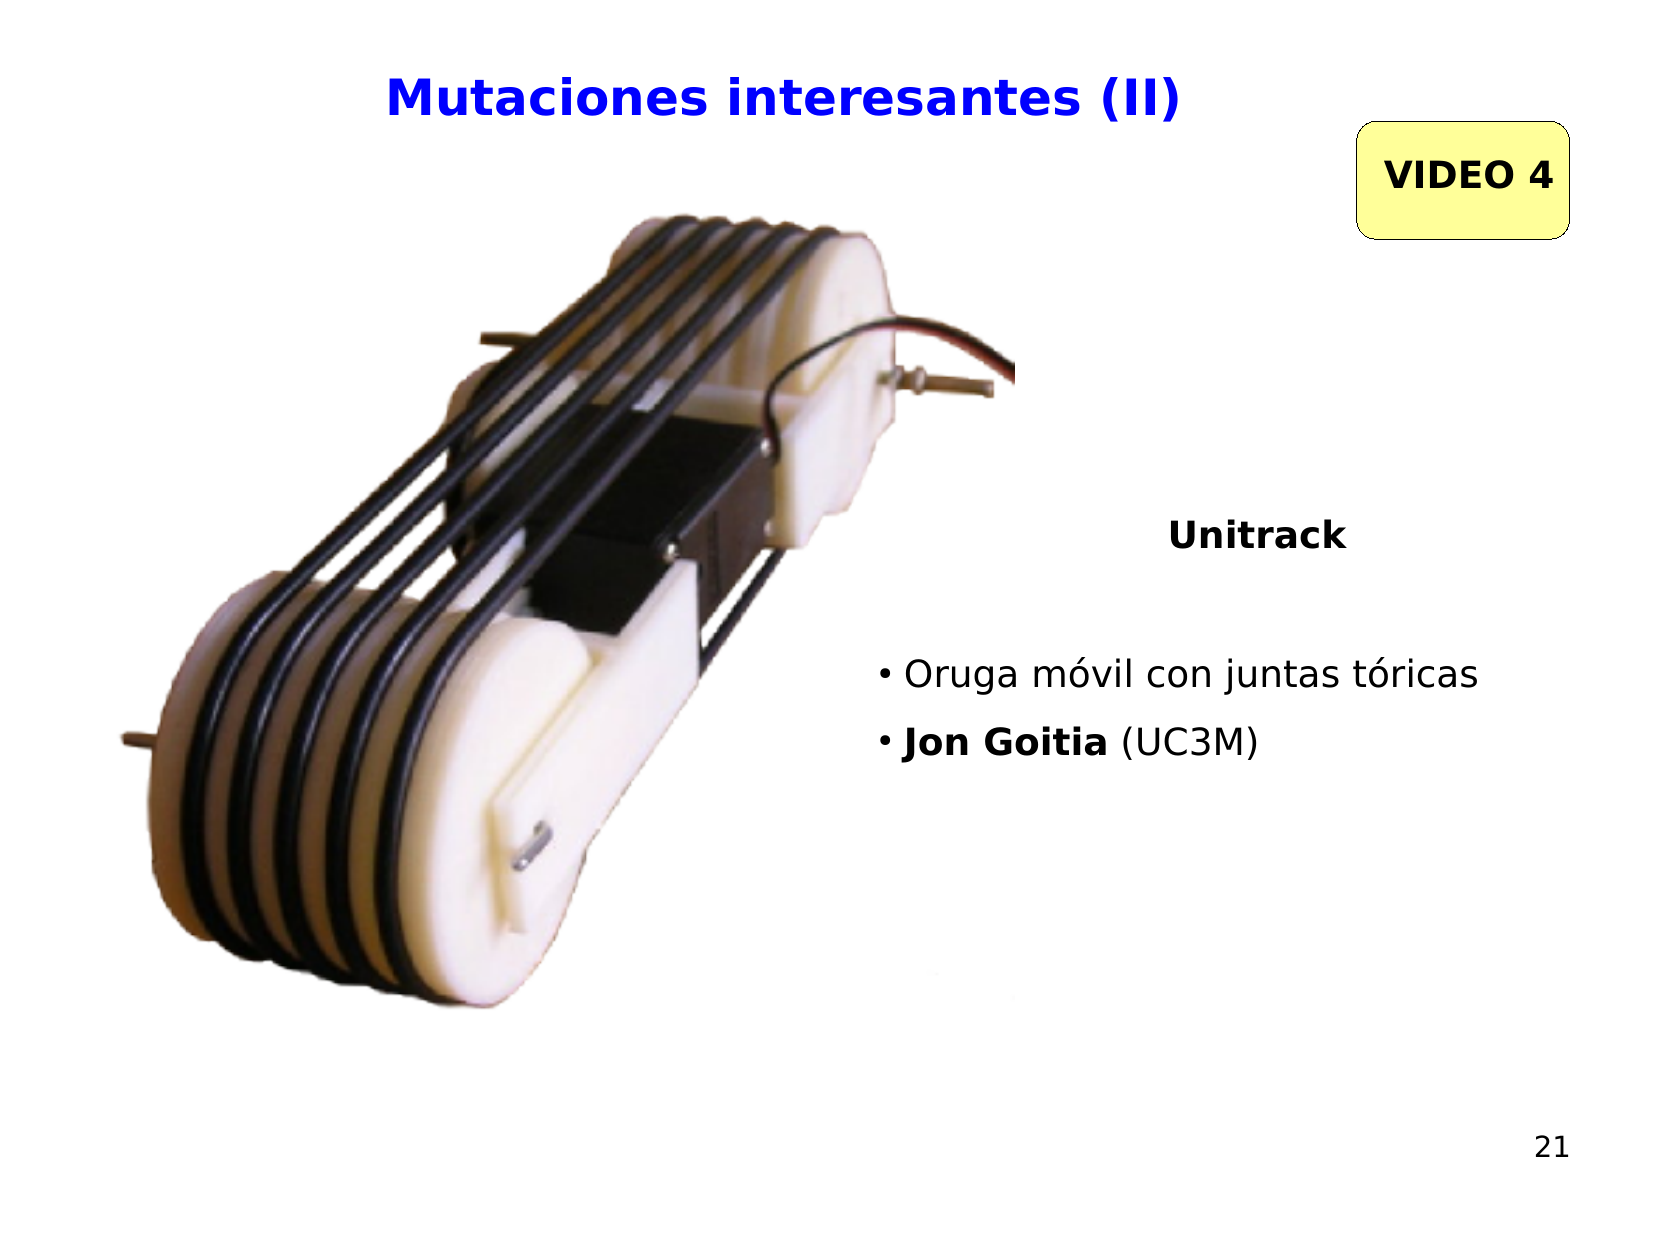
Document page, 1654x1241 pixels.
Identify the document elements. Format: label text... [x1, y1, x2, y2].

picture [96, 194, 1015, 1041]
text_box Oruga móvil con juntas tóricas Jon Goitia (UC3M) [863, 645, 1559, 776]
text_box Unitrack [1152, 506, 1469, 572]
text_box [1356, 210, 1570, 240]
text_box VIDEO 4 [1355, 146, 1571, 210]
text_box [1356, 121, 1570, 146]
text_box Mutaciones interesantes (II) [371, 61, 1198, 135]
